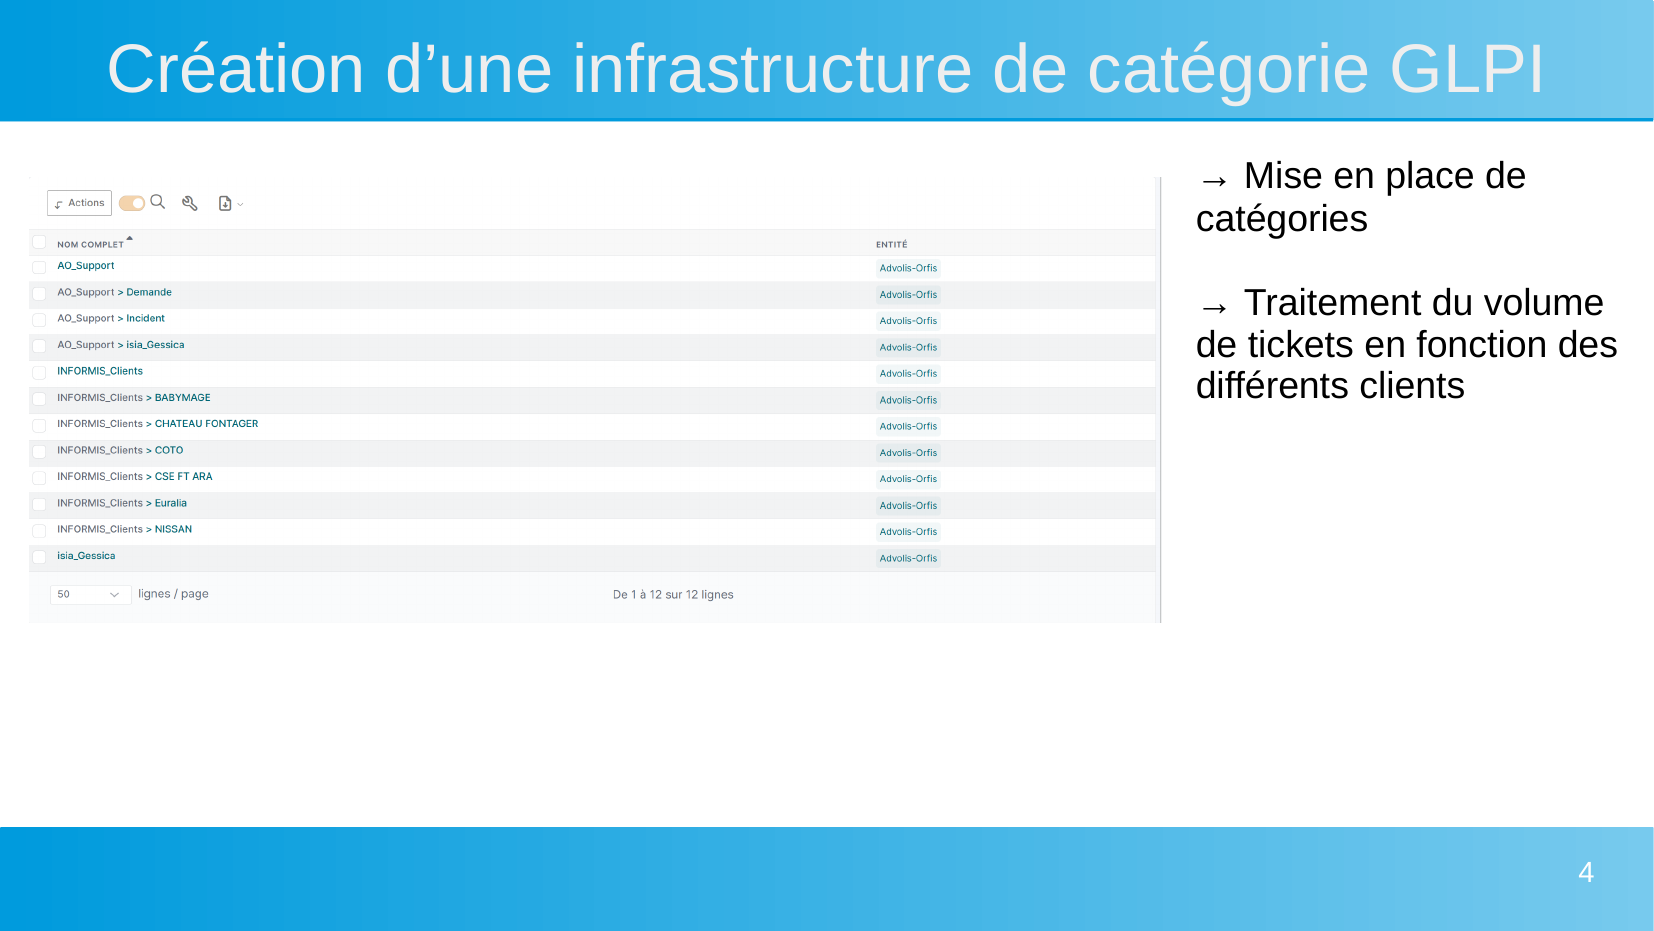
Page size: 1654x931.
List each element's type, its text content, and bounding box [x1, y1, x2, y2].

title Création d’une infrastructure de catégorie GLPI [59, 29, 1595, 108]
text_box → Mise en place de catégories → Traitement du volume de tickets en fonction des différents clients [1181, 147, 1654, 798]
picture [29, 177, 1162, 623]
